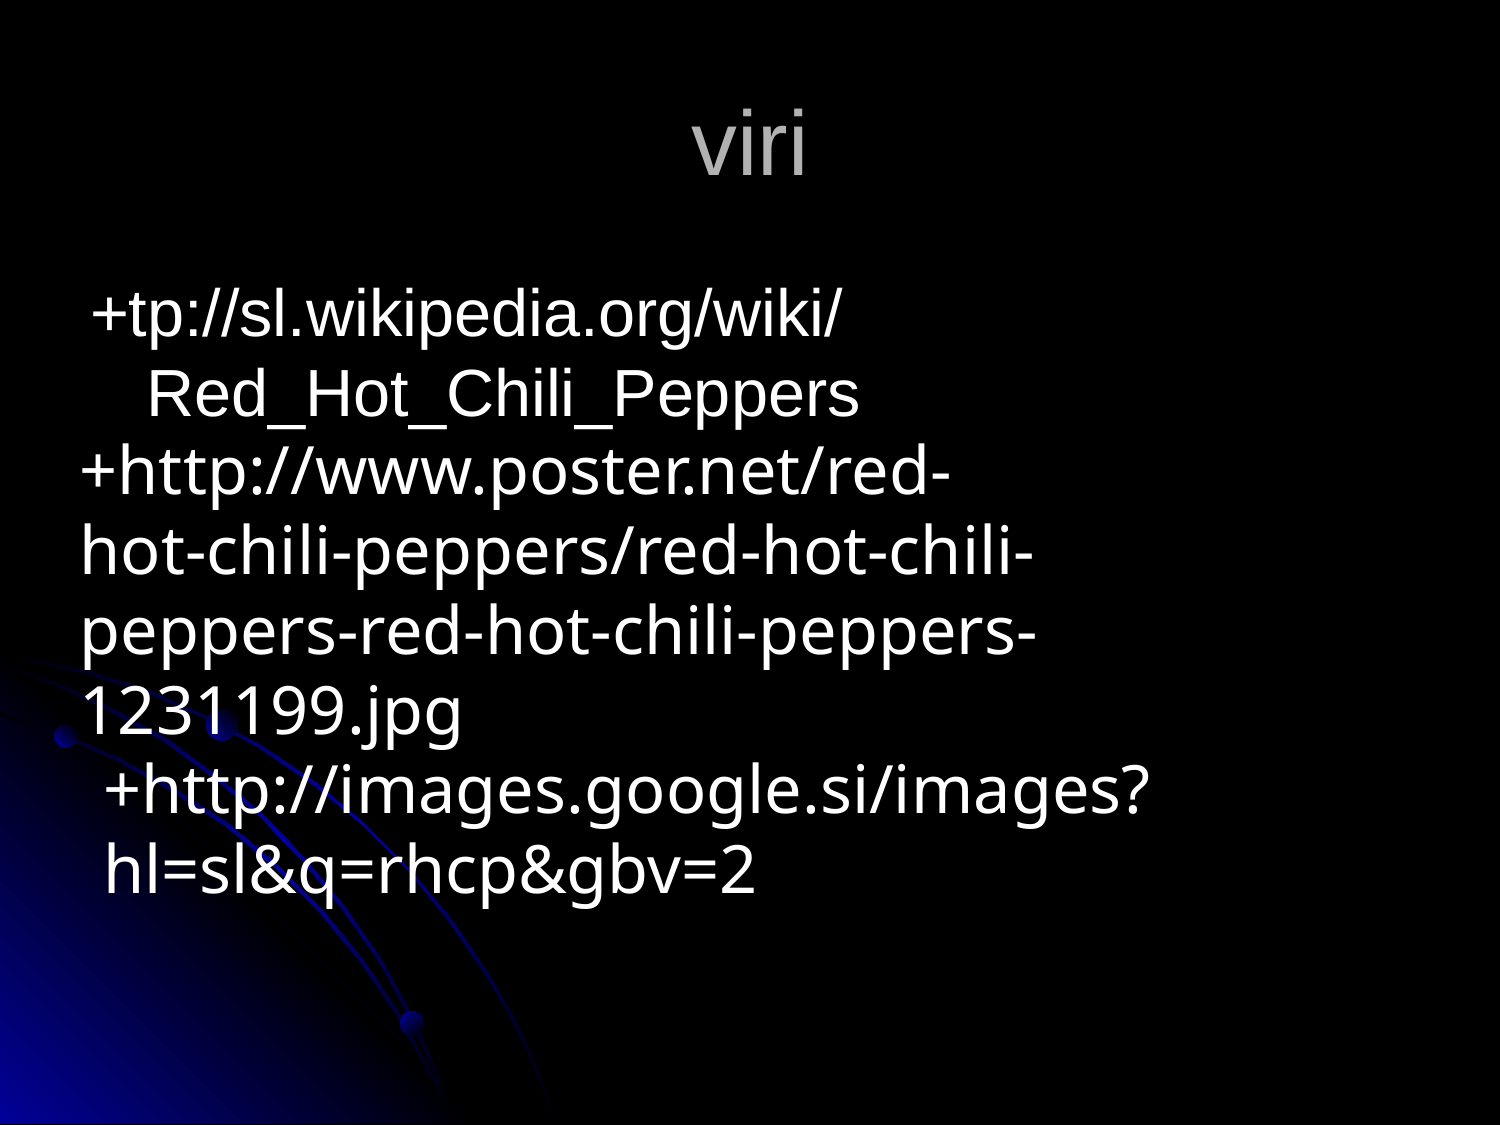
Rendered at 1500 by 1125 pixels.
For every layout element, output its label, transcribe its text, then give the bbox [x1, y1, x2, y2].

title viri [75, 45, 1425, 233]
text_box +http://images.google.si/images?hl=sl&q=rhcp&gbv=2 [88, 739, 1406, 915]
list +tp://sl.wikipedia.org/wiki/Red_Hot_Chili_Peppers [75, 262, 1425, 1006]
text_box +http://www.poster.net/red-hot-chili-peppers/red-hot-chili-peppers-red-hot-chili-peppers-1231199.jpg [64, 420, 1093, 756]
